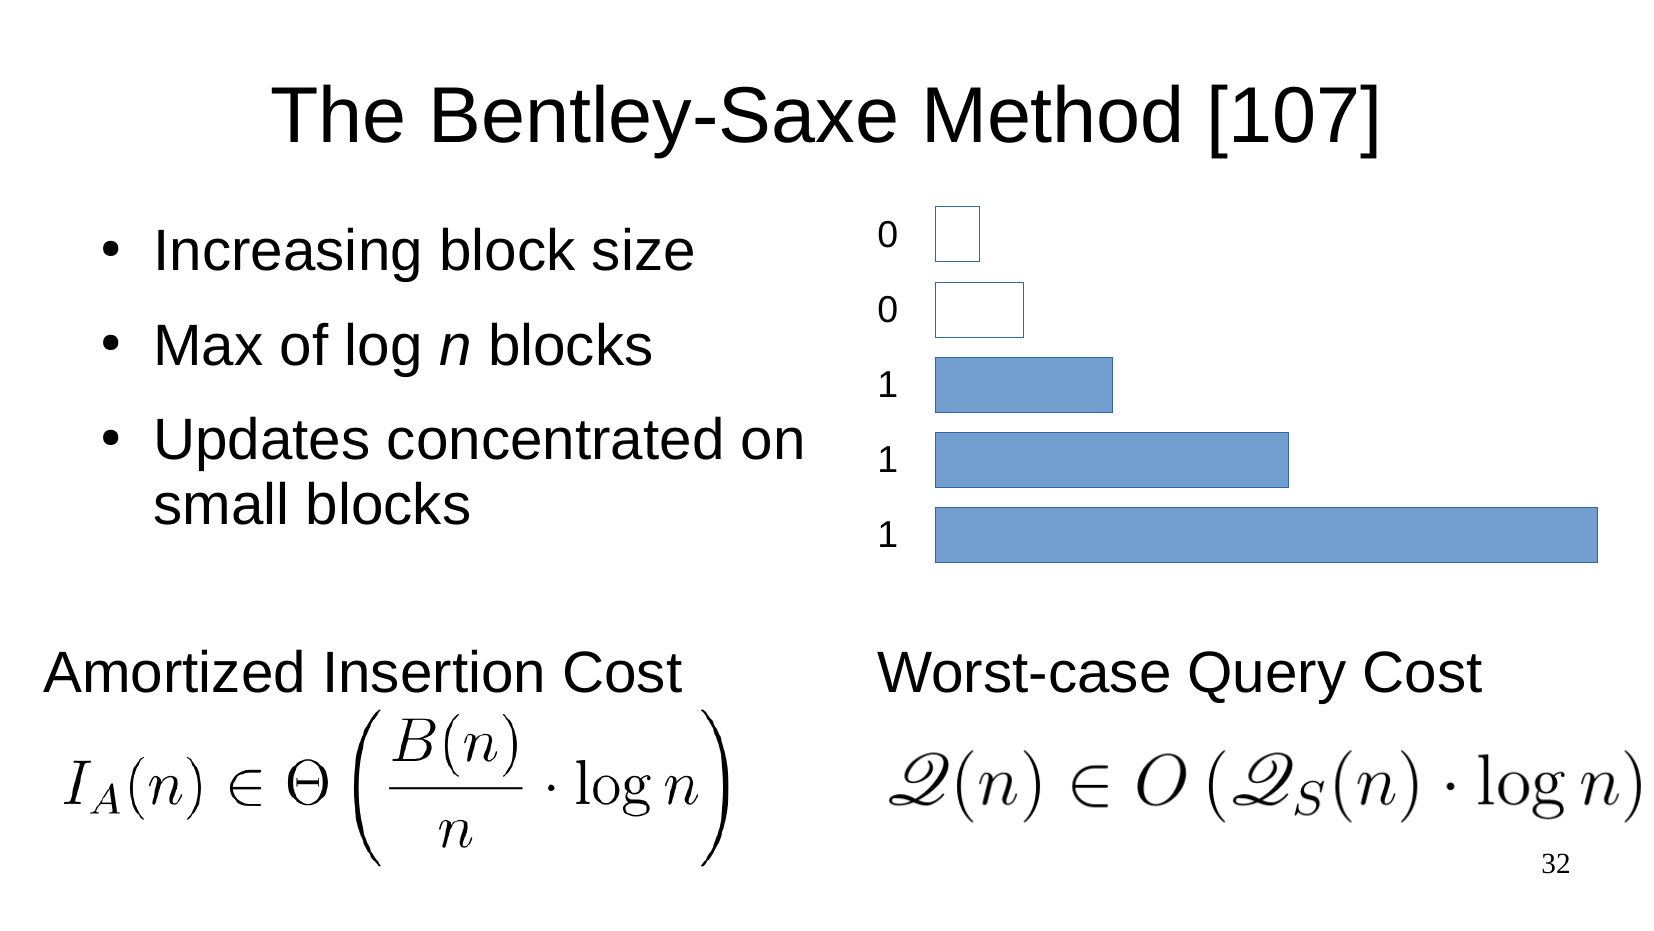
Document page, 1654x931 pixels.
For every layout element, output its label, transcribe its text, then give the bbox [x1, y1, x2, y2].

text_box 0 [862, 205, 913, 263]
text_box [935, 432, 1289, 488]
text_box 0 [862, 280, 913, 338]
picture [28, 688, 751, 884]
text_box Amortized Insertion Cost [28, 632, 697, 713]
text_box 1 [862, 430, 913, 488]
text_box 1 [862, 505, 913, 563]
text_box Worst-case Query Cost [862, 632, 1497, 713]
text_box [935, 282, 1024, 338]
list Increasing block size Max of log n blocks Updates concentrated on small blocks [82, 217, 809, 758]
text_box [935, 507, 1598, 563]
text_box 1 [862, 355, 913, 413]
text_box [935, 206, 980, 262]
text_box [935, 357, 1113, 413]
title The Bentley-Saxe Method [107] [82, 37, 1571, 193]
picture [862, 730, 1651, 842]
